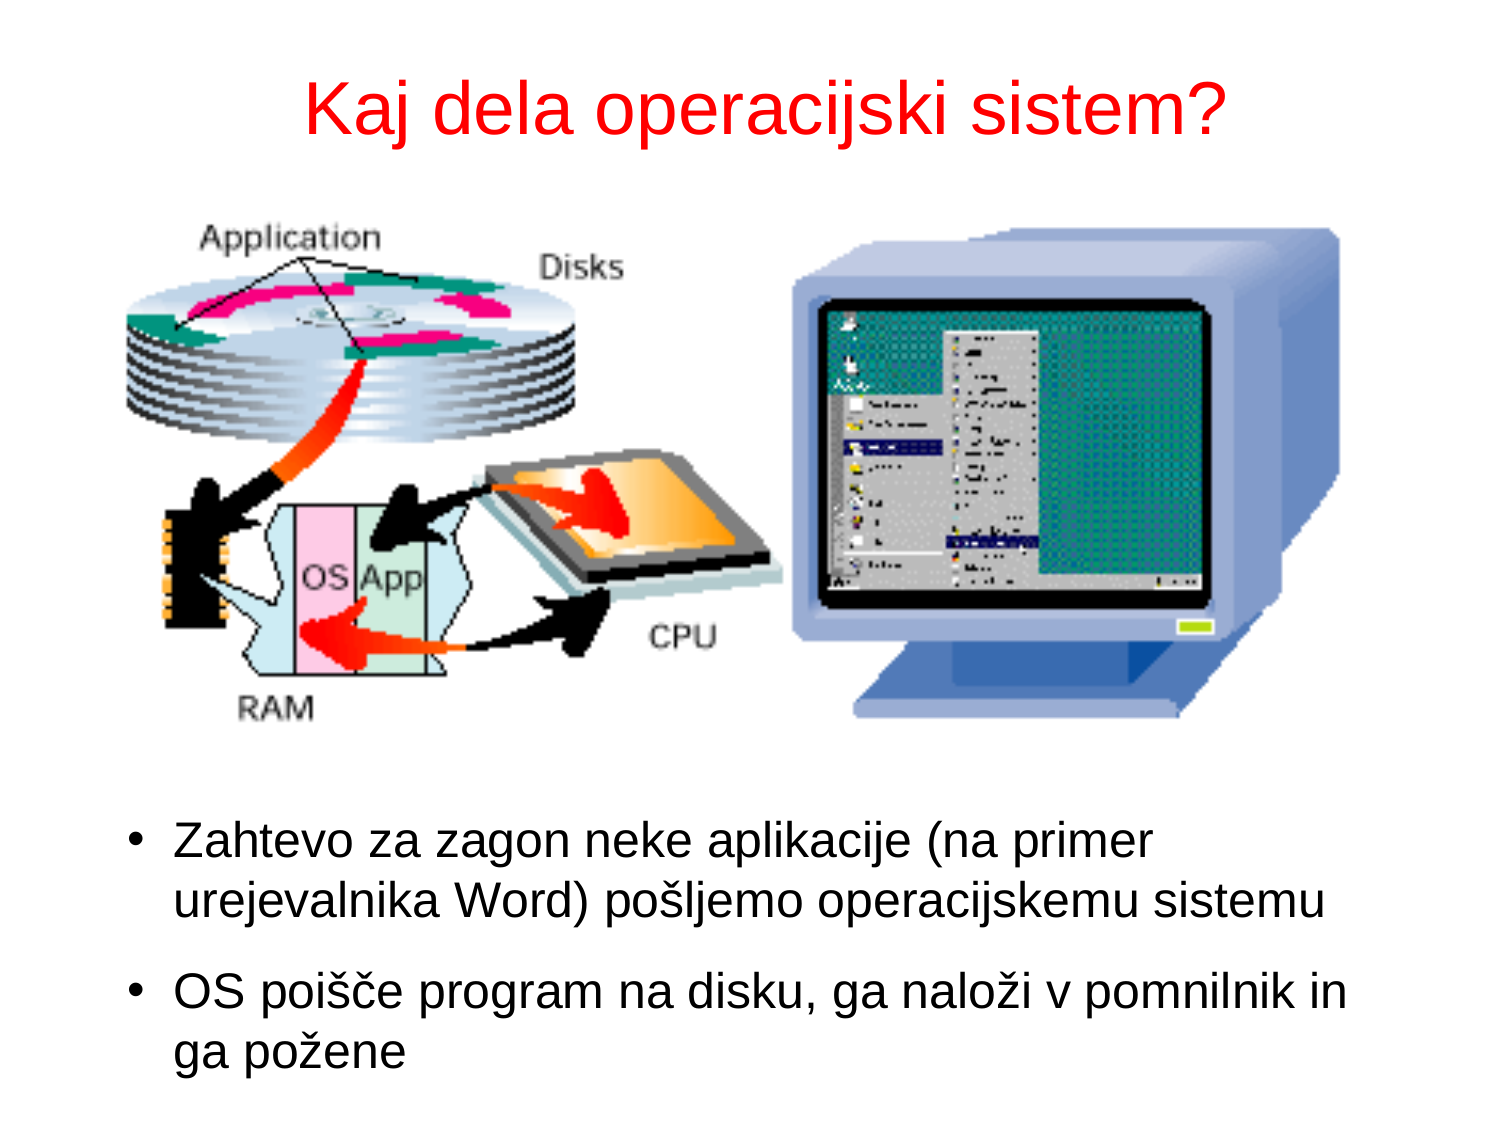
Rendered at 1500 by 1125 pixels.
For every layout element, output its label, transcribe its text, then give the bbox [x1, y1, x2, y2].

text_box Zahtevo za zagon neke aplikacije (na primer urejevalnika Word) pošljemo operacijskemu sistemu OS poišče program na disku, ga naloži v pomnilnik in ga požene [99, 800, 1403, 1087]
title Kaj dela operacijski sistem? [137, 37, 1395, 172]
picture [112, 194, 1379, 748]
